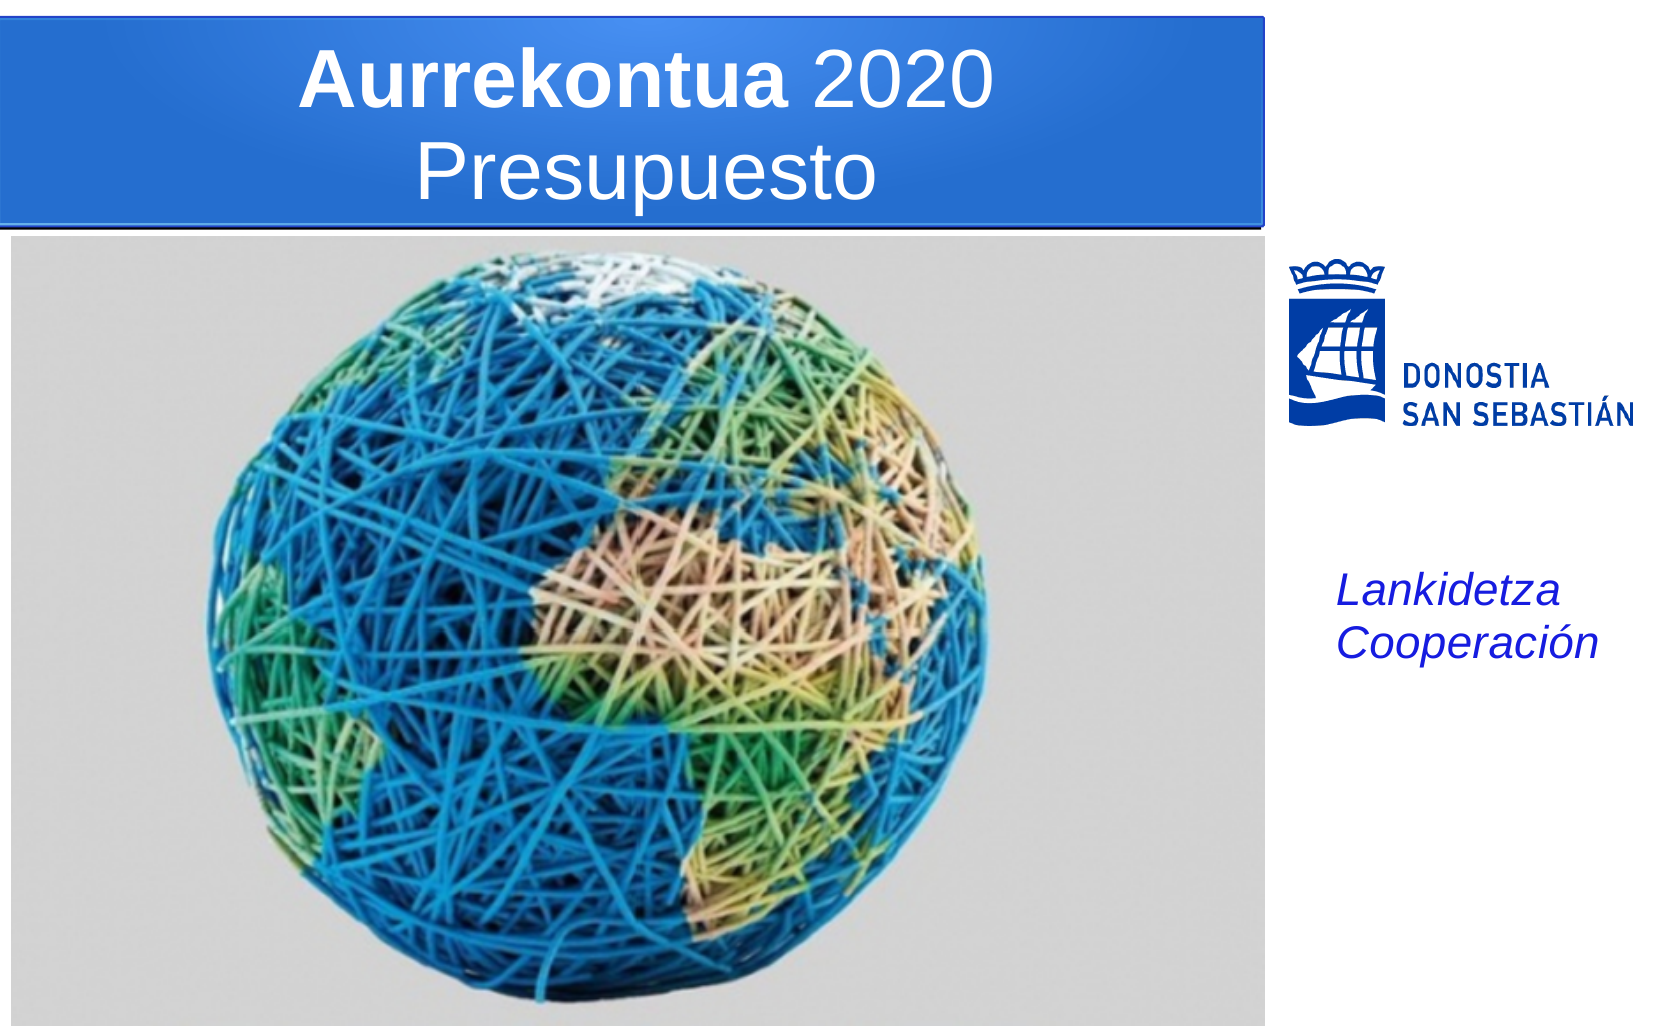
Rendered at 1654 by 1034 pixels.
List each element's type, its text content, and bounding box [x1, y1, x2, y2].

title Aurrekontua 2020 Presupuesto [82, 32, 1235, 217]
picture [1289, 259, 1633, 426]
chart [1192, 519, 1654, 697]
picture [11, 236, 1265, 1026]
